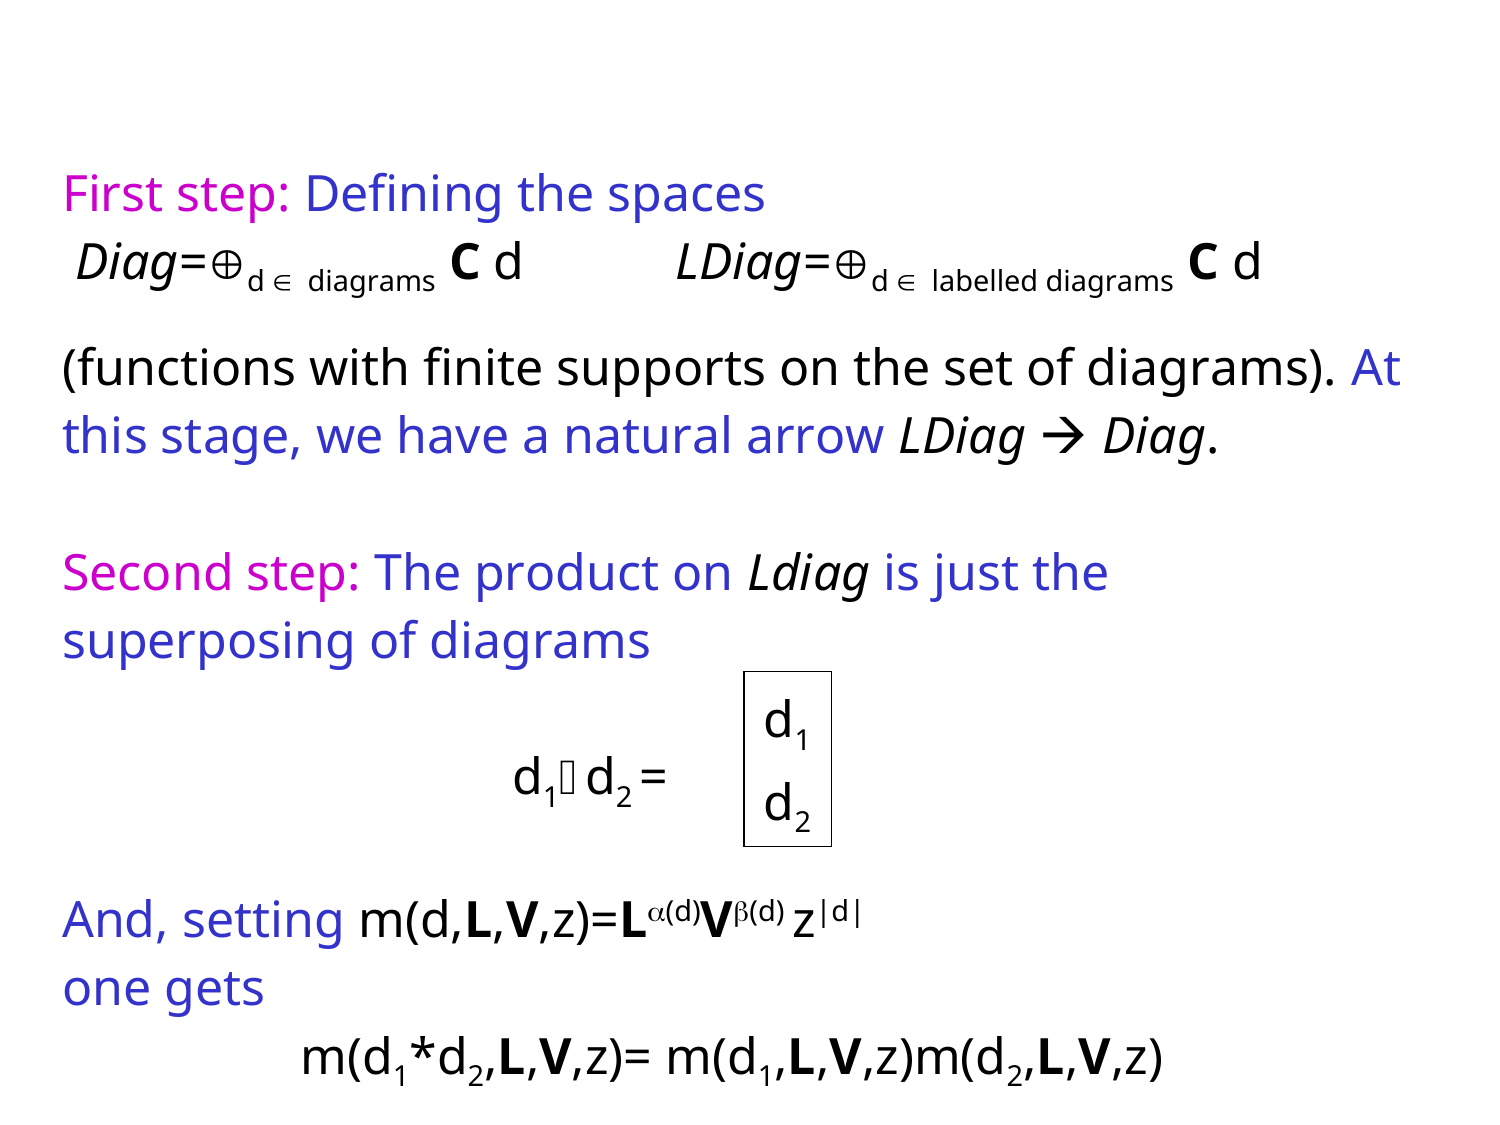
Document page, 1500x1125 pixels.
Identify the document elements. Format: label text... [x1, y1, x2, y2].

text_box d2 [749, 758, 827, 849]
text_box d1 [749, 676, 827, 758]
text_box First step: Defining the spaces Diag=d  diagrams C d LDiag=d  labelled diagrams C d (functions with finite supports on the set of diagrams). At this stage, we have a natural arrow LDiag  Diag. Second step: The product on Ldiag is just the superposing of diagrams d1 d2 = And, setting m(d,L,V,z)=L(d)V(d) z|d| one gets m(d1*d2,L,V,z)= m(d1,L,V,z)m(d2,L,V,z) [47, 149, 1426, 1103]
